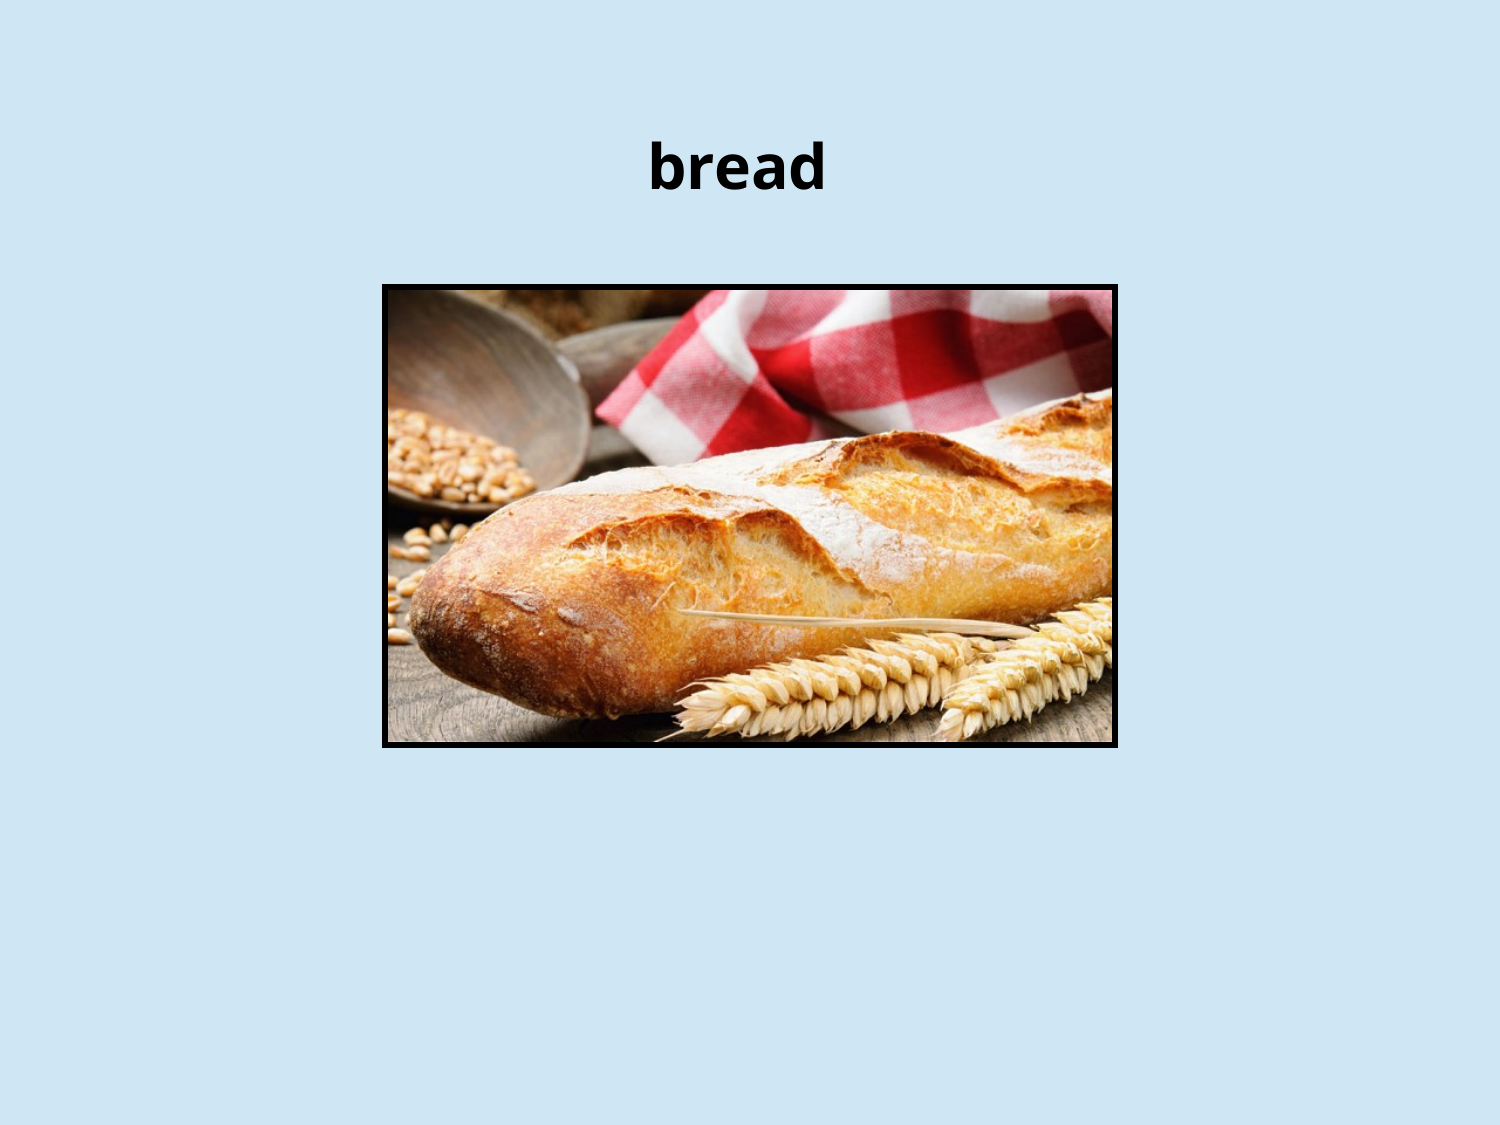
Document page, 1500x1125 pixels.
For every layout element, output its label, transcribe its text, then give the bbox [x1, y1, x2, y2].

text_box bread [277, 44, 1199, 210]
picture [387, 289, 1113, 742]
